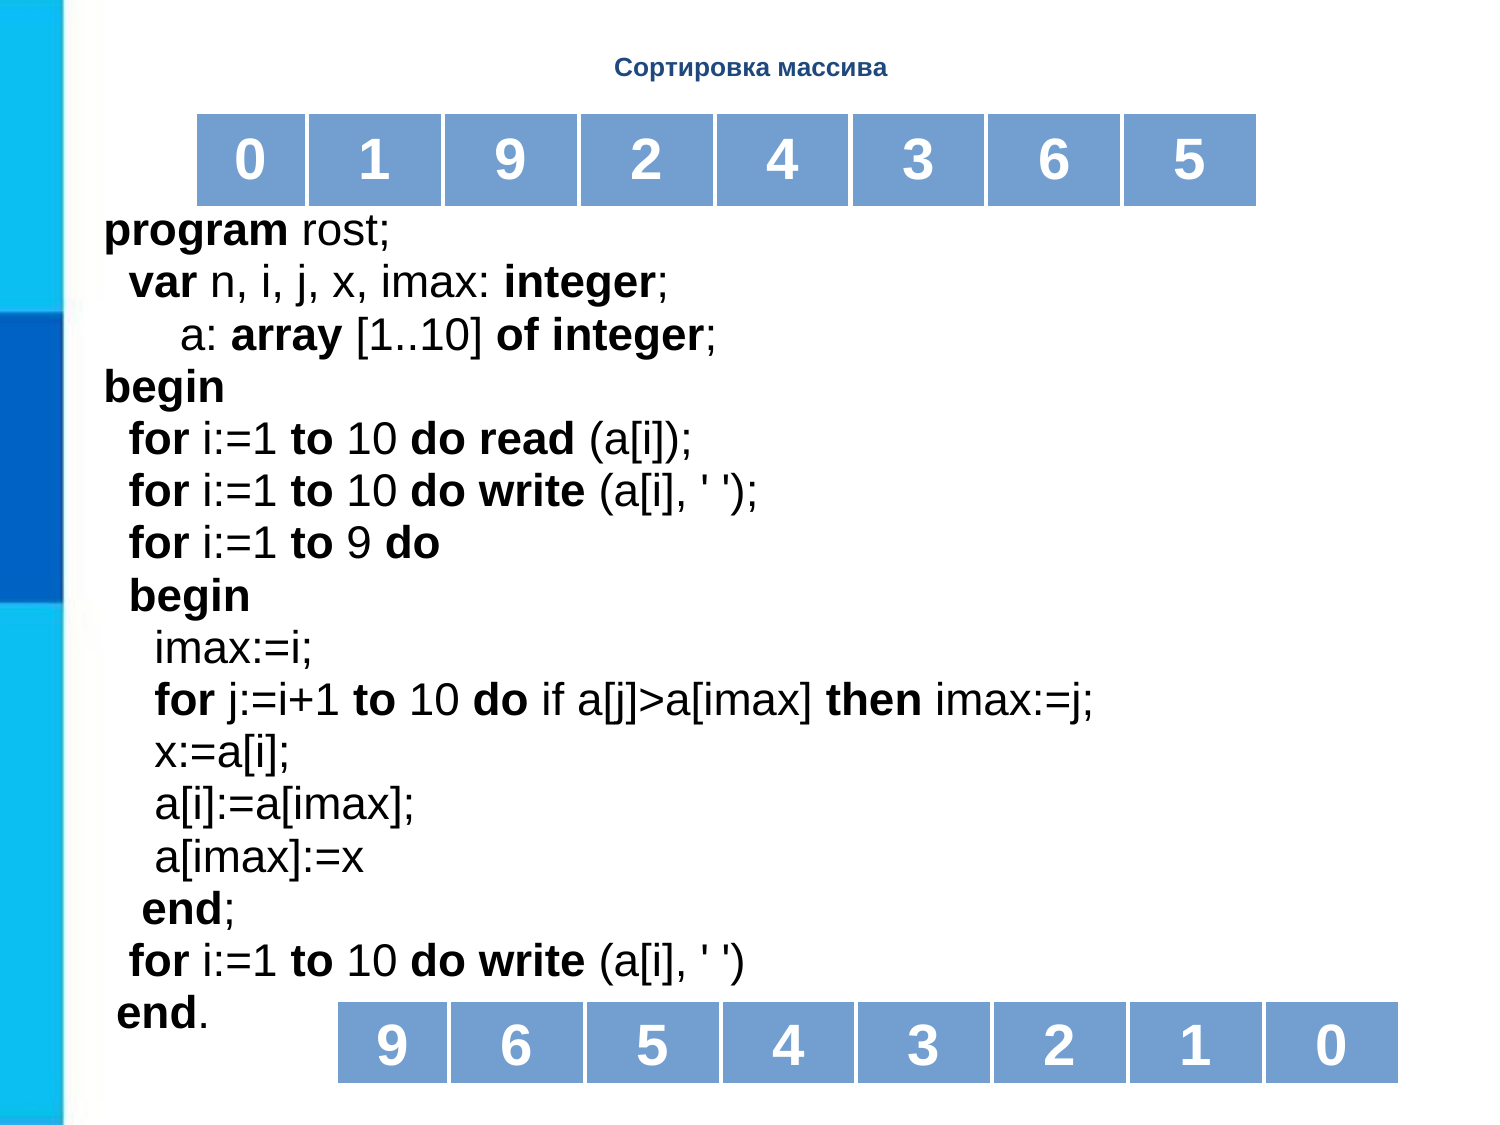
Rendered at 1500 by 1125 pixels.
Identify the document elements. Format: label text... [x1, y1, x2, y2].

table_header 5 [587, 1002, 719, 1083]
picture [0, 0, 1500, 1125]
table_header 6 [988, 114, 1120, 206]
table_header 2 [994, 1002, 1126, 1083]
table_header 6 [451, 1002, 583, 1083]
table_header 9 [338, 1002, 447, 1083]
table_header 3 [858, 1002, 990, 1083]
text_box program rost; var n, i, j, x, imax: integer; a: array [1..10] of integer; begin for i:=1 to 10 do read (a[i]); for i:=1 to 10 do write (a[i], ' '); for i:=1 to 9 do begin imax:=i; for j:=i+1 to 10 do if a[j]>a[imax] then imax:=j; x:=a[i]; a[i]:=a[imax]; a[imax]:=x end; for i:=1 to 10 do write (a[i], ' ') end. [88, 196, 1424, 1048]
table_header 4 [717, 114, 848, 206]
table_header 5 [1124, 114, 1256, 206]
table_header 3 [853, 114, 984, 206]
table_header 1 [309, 114, 441, 206]
table_header 4 [723, 1002, 854, 1083]
text_box Сортировка массива [88, 42, 1414, 91]
table_header 1 [1130, 1002, 1262, 1083]
table_header 2 [581, 114, 713, 206]
table_header 0 [1266, 1002, 1398, 1083]
table_header 9 [445, 114, 577, 206]
table_header 0 [197, 114, 305, 206]
